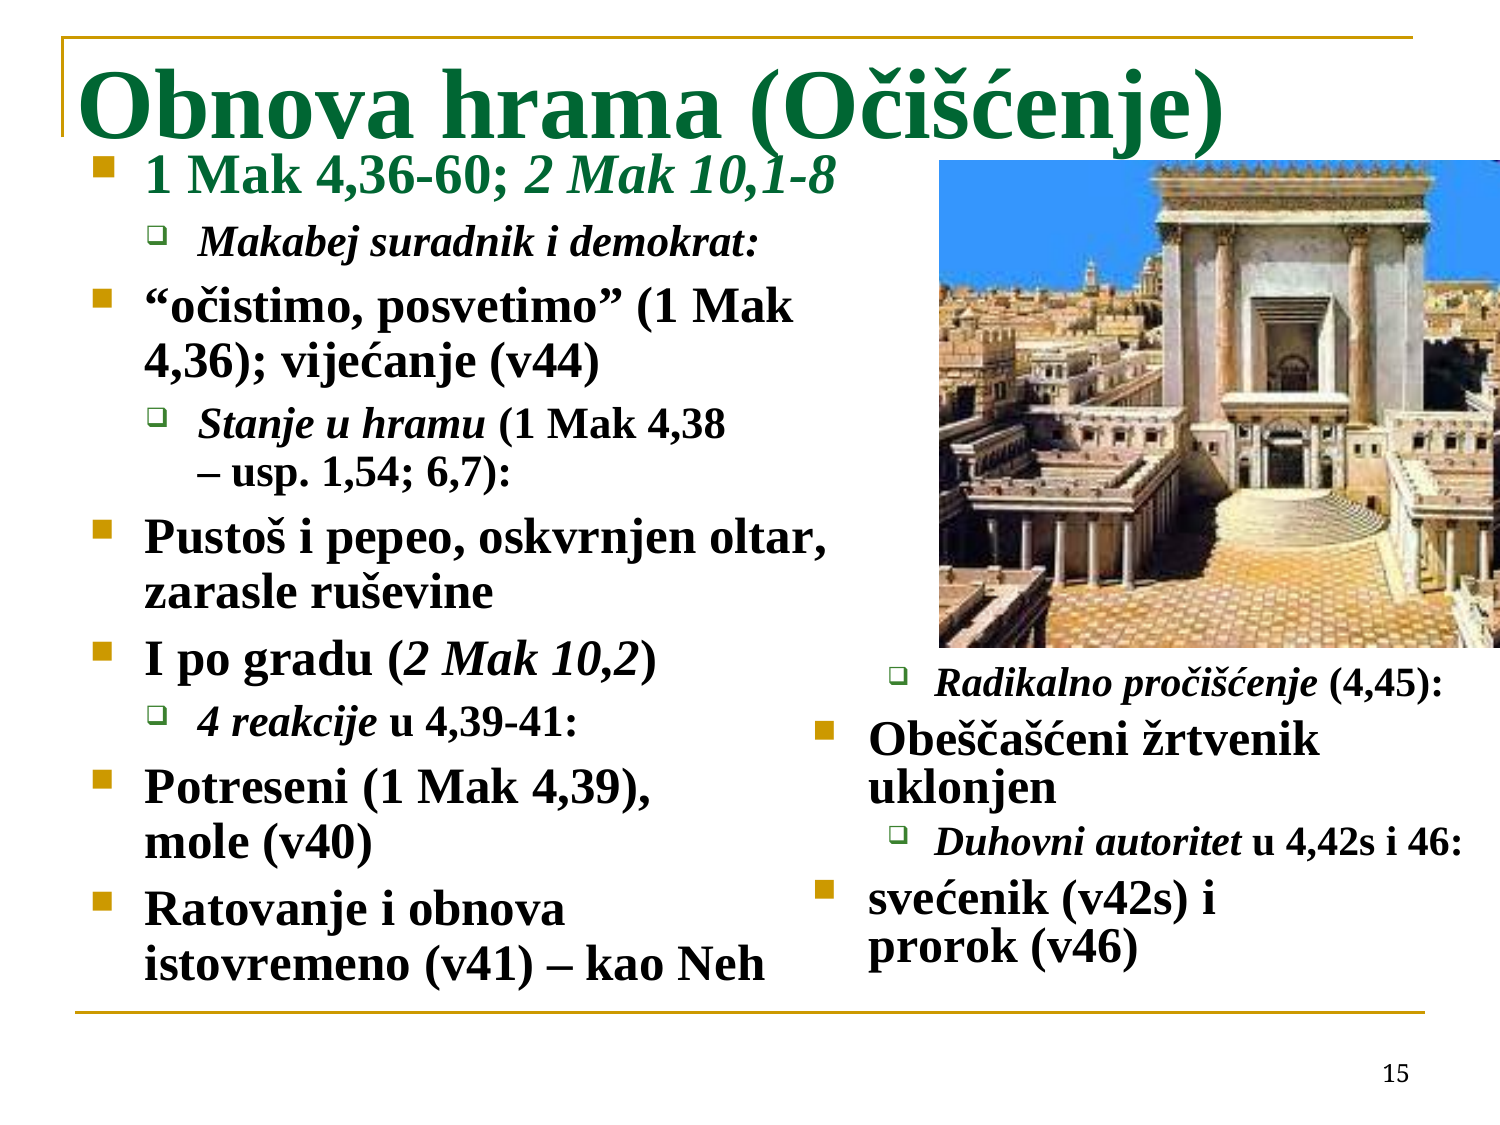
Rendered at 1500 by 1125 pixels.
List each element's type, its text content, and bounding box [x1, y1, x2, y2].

title Obnova hrama (Očišćenje) [61, 31, 1412, 218]
list 1 Mak 4,36-60; 2 Mak 10,1-8 Makabej suradnik i demokrat: “očistimo, posvetimo” (1 Mak 4,36); vijećanje (v44) Stanje u hramu (1 Mak 4,38 – usp. 1,54; 6,7): Pustoš i pepeo, oskvrnjen oltar, zarasle ruševine I po gradu (2 Mak 10,2) 4 reakcije u 4,39-41: Potreseni (1 Mak 4,39), mole (v40) Ratovanje i obnova istovremeno (v41) – kao Neh [75, 137, 904, 1006]
picture [939, 160, 1500, 648]
text_box <number> [1074, 1024, 1426, 1100]
list Radikalno pročišćenje (4,45): Obeščašćeni žrtvenik uklonjen Duhovni autoritet u 4,42s i 46: svećenik (v42s) i prorok (v46) [797, 657, 1494, 1006]
